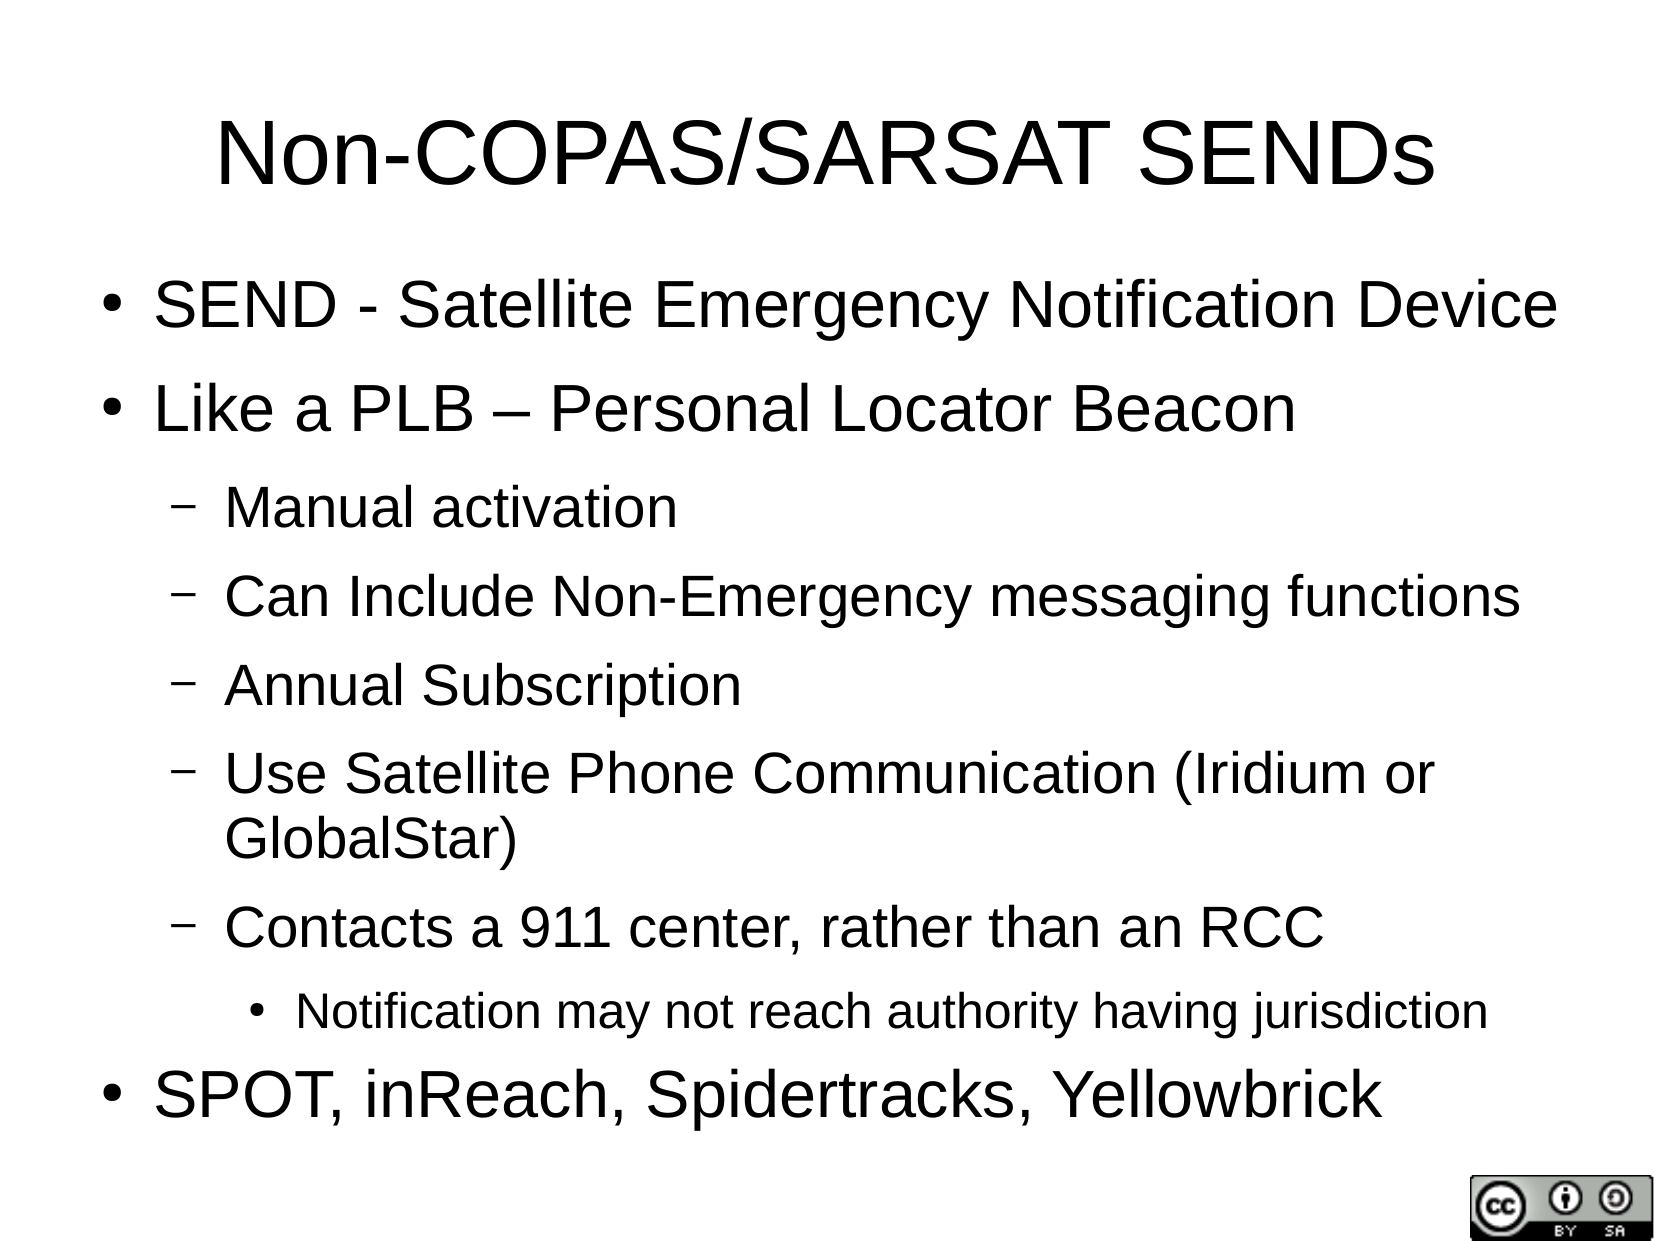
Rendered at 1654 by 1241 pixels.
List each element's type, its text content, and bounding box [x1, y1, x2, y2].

title Non-COPAS/SARSAT SENDs [82, 49, 1571, 257]
list SEND - Satellite Emergency Notification Device Like a PLB – Personal Locator Beacon Manual activation Can Include Non-Emergency messaging functions Annual Subscription Use Satellite Phone Communication (Iridium or GlobalStar) Contacts a 911 center, rather than an RCC Notification may not reach authority having jurisdiction SPOT, inReach, Spidertracks, Yellowbrick [82, 266, 1571, 1155]
picture [1470, 1175, 1654, 1241]
